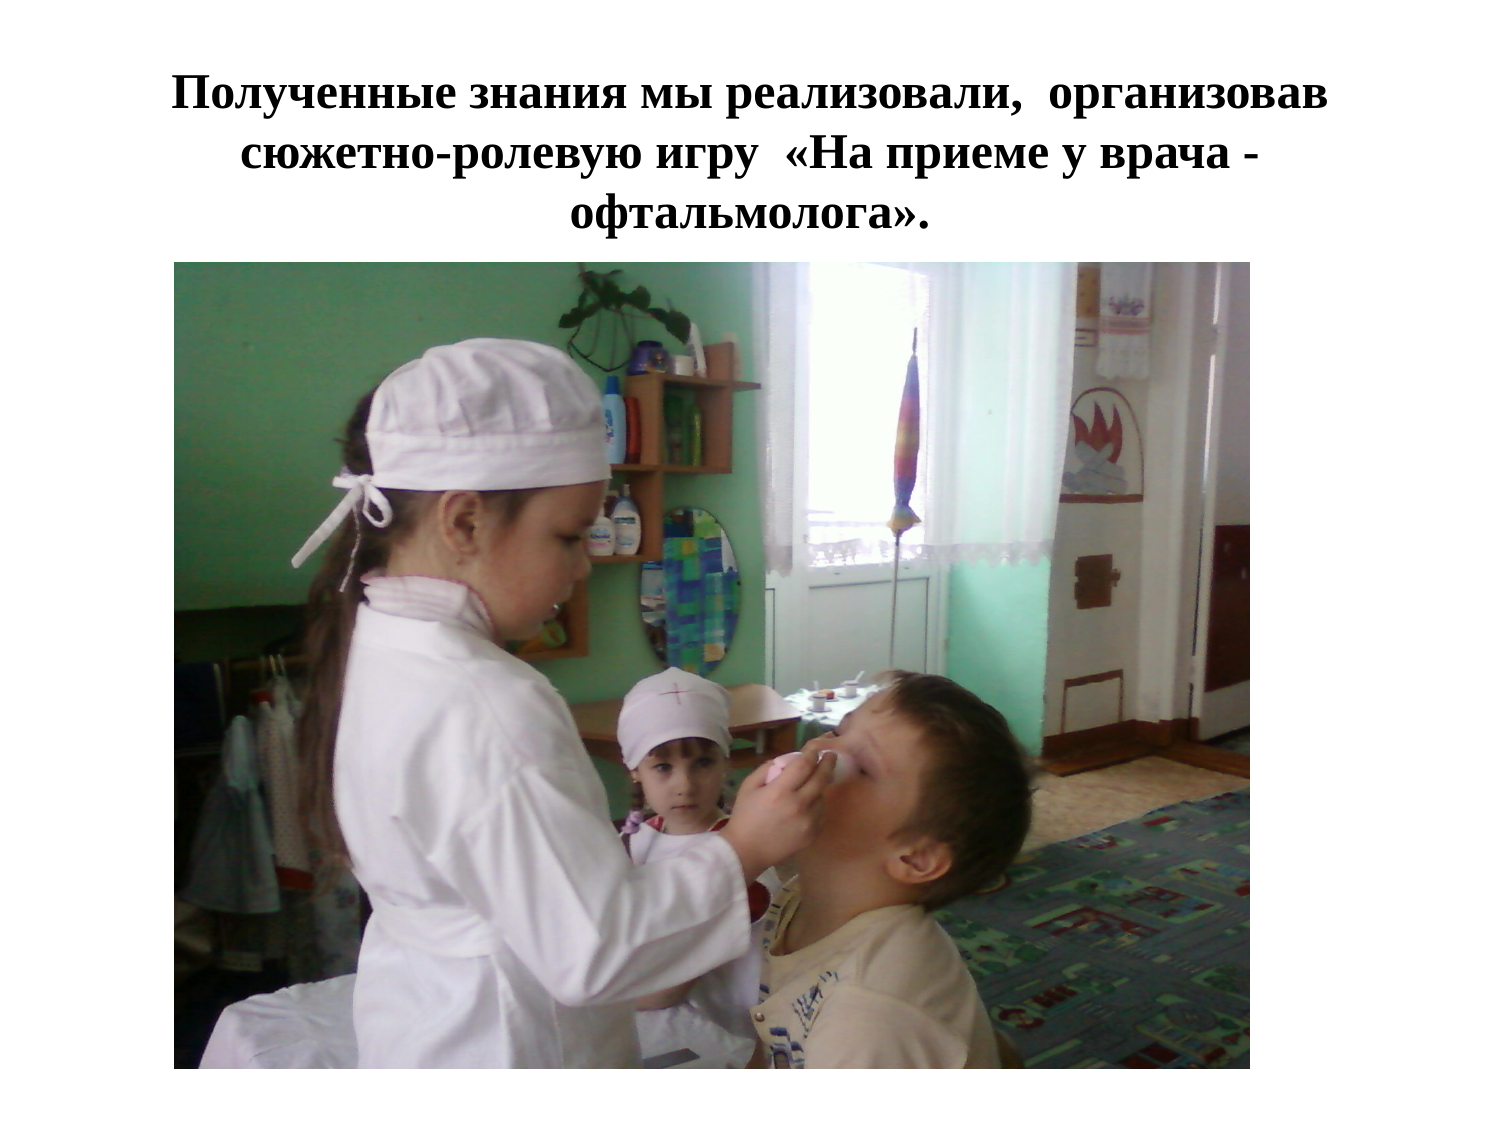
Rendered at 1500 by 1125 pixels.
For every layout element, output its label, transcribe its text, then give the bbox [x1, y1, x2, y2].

picture [174, 262, 1250, 1069]
text_box Полученные знания мы реализовали, организовав сюжетно-ролевую игру «На приеме у врача - офтальмолога». [75, 51, 1425, 246]
